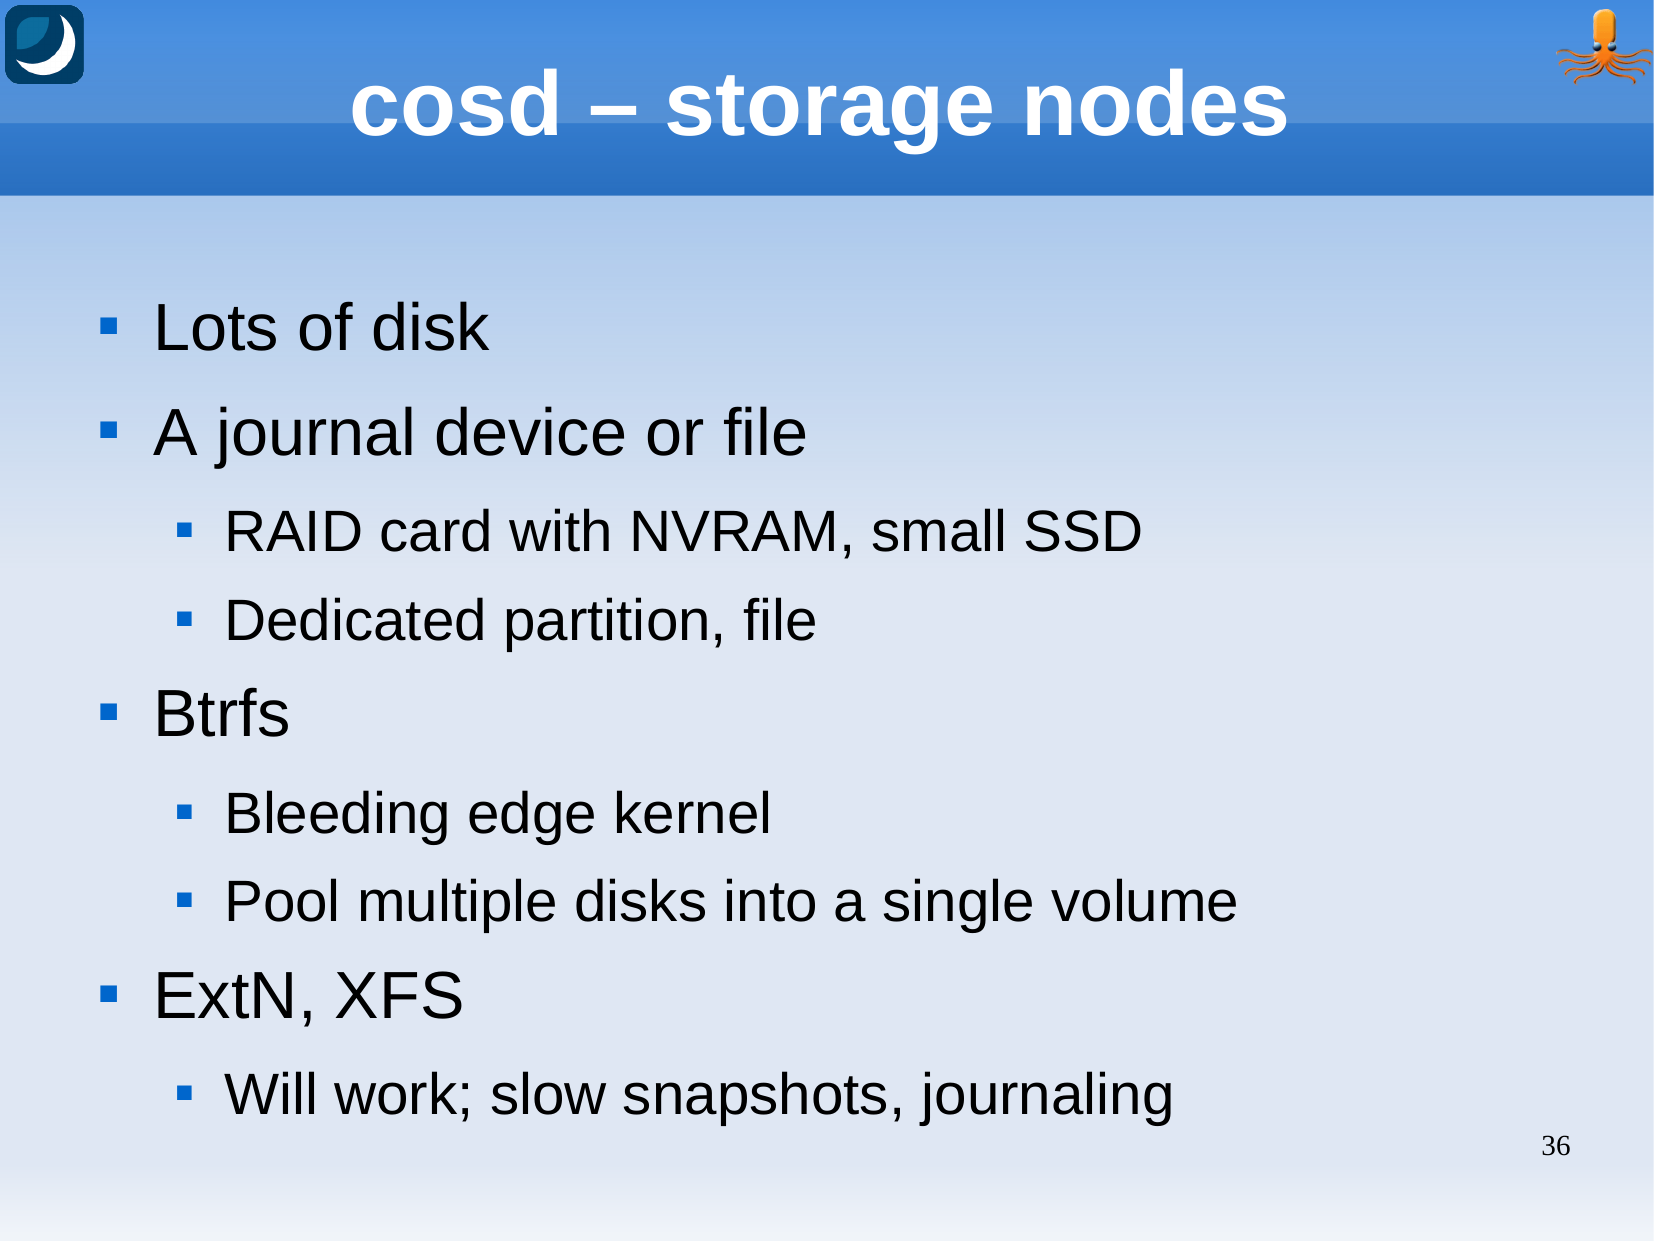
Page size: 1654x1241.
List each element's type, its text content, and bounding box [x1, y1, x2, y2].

list Lots of disk A journal device or file RAID card with NVRAM, small SSD Dedicated partition, file Btrfs Bleeding edge kernel Pool multiple disks into a single volume ExtN, XFS Will work; slow snapshots, journaling [82, 290, 1571, 1128]
picture [0, 0, 1654, 1241]
title cosd – storage nodes [76, 0, 1565, 208]
